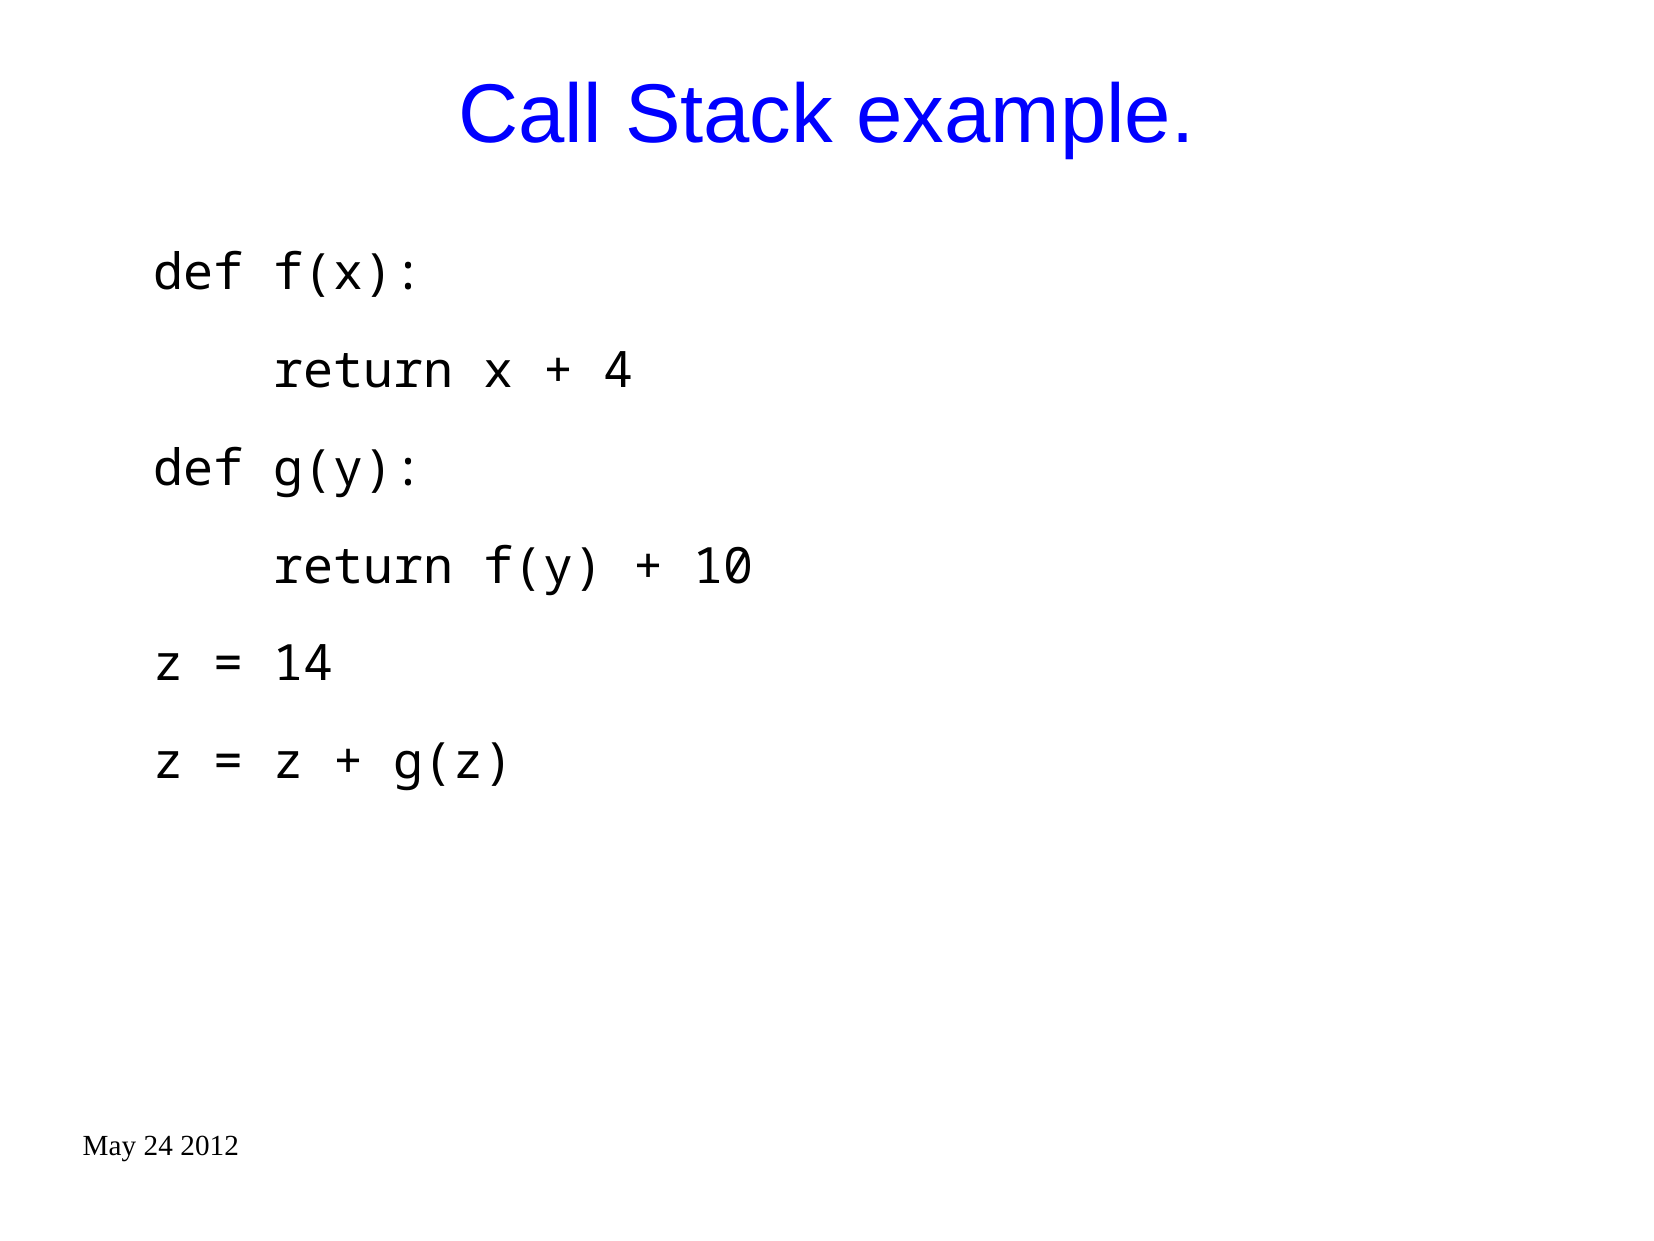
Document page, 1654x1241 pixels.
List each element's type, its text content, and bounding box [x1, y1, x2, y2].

title Call Stack example. [82, 49, 1571, 178]
list def f(x): return x + 4 def g(y): return f(y) + 10 z = 14 z = z + g(z) [82, 236, 809, 1109]
